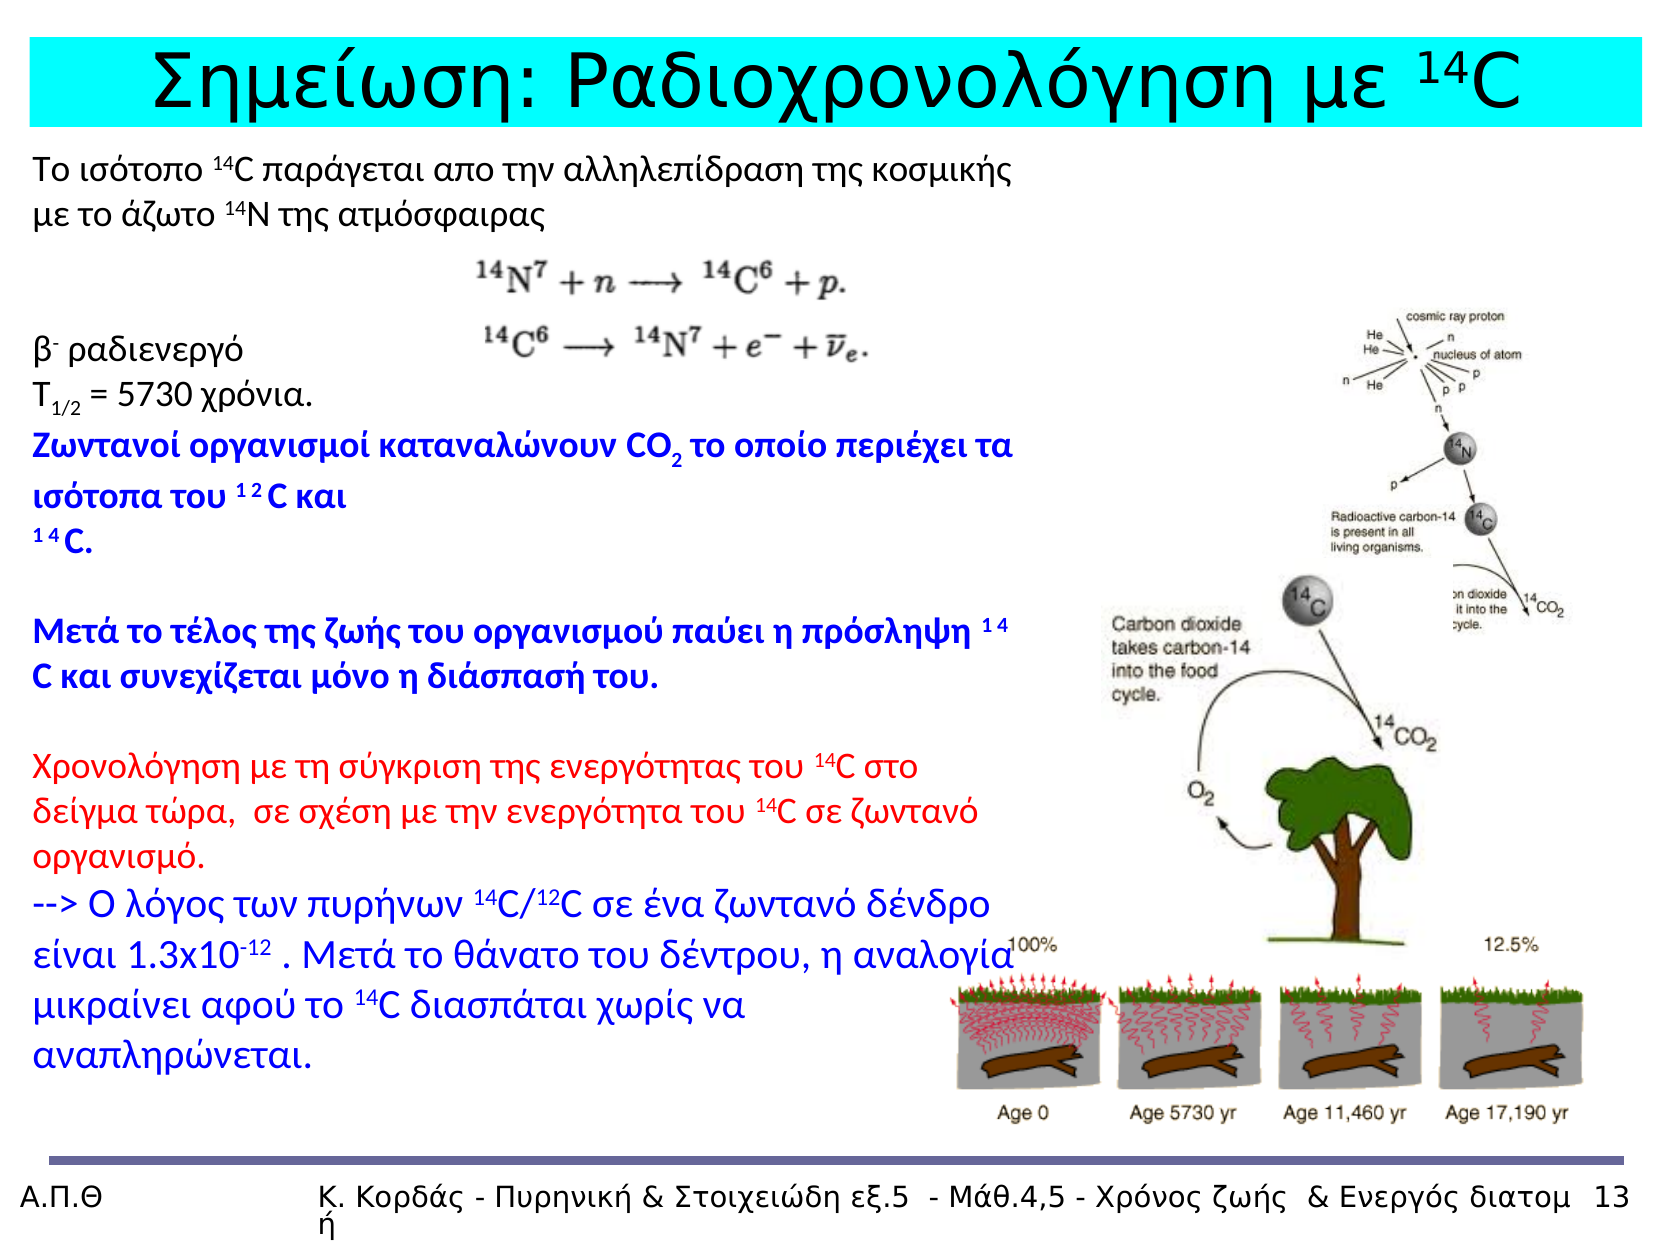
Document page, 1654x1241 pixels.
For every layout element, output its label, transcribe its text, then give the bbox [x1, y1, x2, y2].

picture [472, 237, 871, 388]
title Σημείωση: Ραδιοχρονολόγηση με 14C [29, 37, 1643, 127]
text_box Το ισότοπο 14C παράγεται απο την αλληλεπίδραση της κοσμικής με το άζωτο 14Ν της ατμόσφαιρας β- ραδιενεργό T1/2 = 5730 χρόνια. Ζωντανοί οργανισμοί καταναλώνουν CO2 το οποίο περιέχει τα ισότοπα του 1 2 C και 1 4 C. Μετά το τέλος της ζωής του οργανισμού παύει η πρόσληψη 1 4 C και συνεχίζεται μόνο η διάσπασή του. Χρονολόγηση με τη σύγκριση της ενεργότητας του 14C στο δείγμα τώρα, σε σχέση με την ενεργότητα του 14C σε ζωντανό οργανισμό. --> O λόγος των πυρήνων 14C/12C σε ένα ζωντανό δένδρο είναι 1.3x10-12 . Mετά το θάνατο του δέντρου, η αναλογία μικραίνει αφού το 14C διασπάται χωρίς να αναπληρώνεται. [17, 136, 1031, 1085]
picture [937, 286, 1607, 1136]
